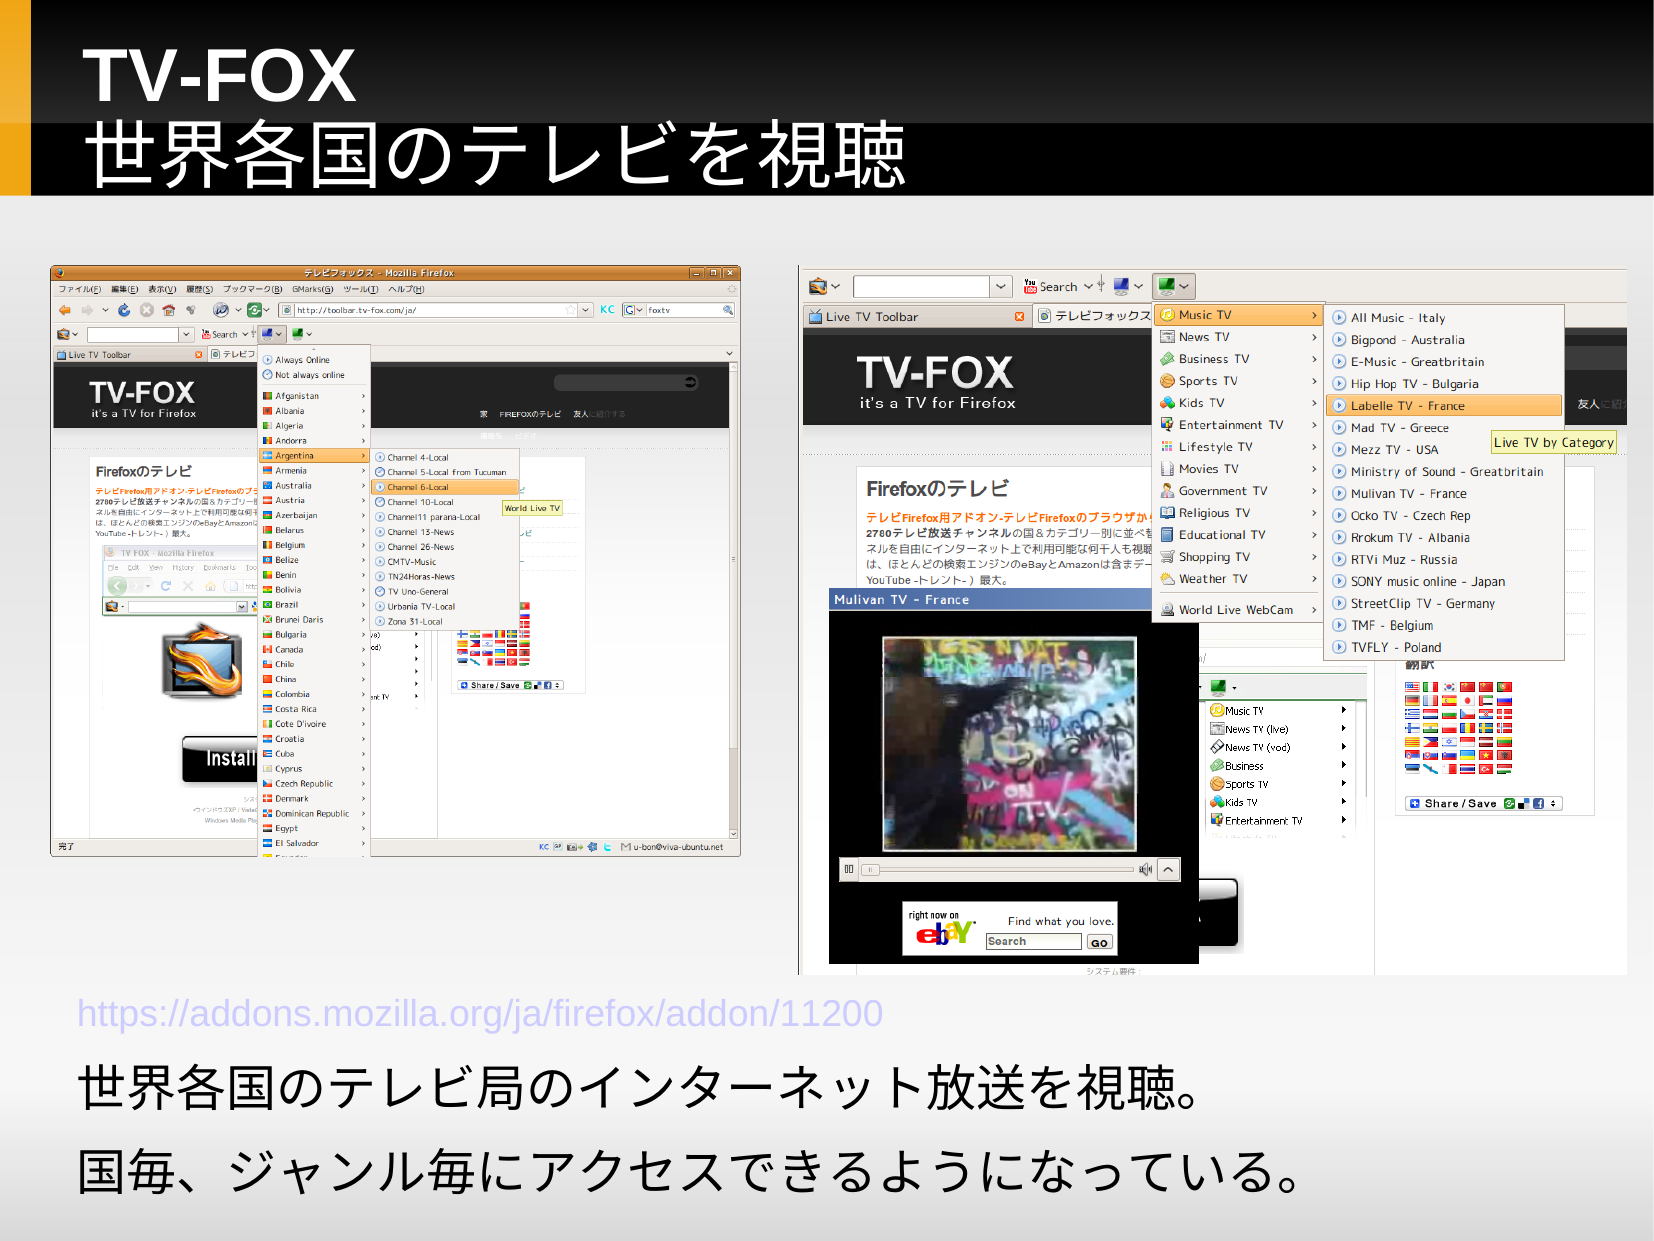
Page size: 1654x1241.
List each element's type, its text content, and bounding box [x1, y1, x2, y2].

title TV-FOX 世界各国のテレビを視聴 [82, 29, 1571, 203]
picture [0, 0, 1654, 1241]
list https://addons.mozilla.org/ja/firefox/addon/11200 世界各国のテレビ局のインターネット放送を視聴。 国毎、ジャンル毎にアクセスできるようになっている。 [76, 992, 1565, 1241]
